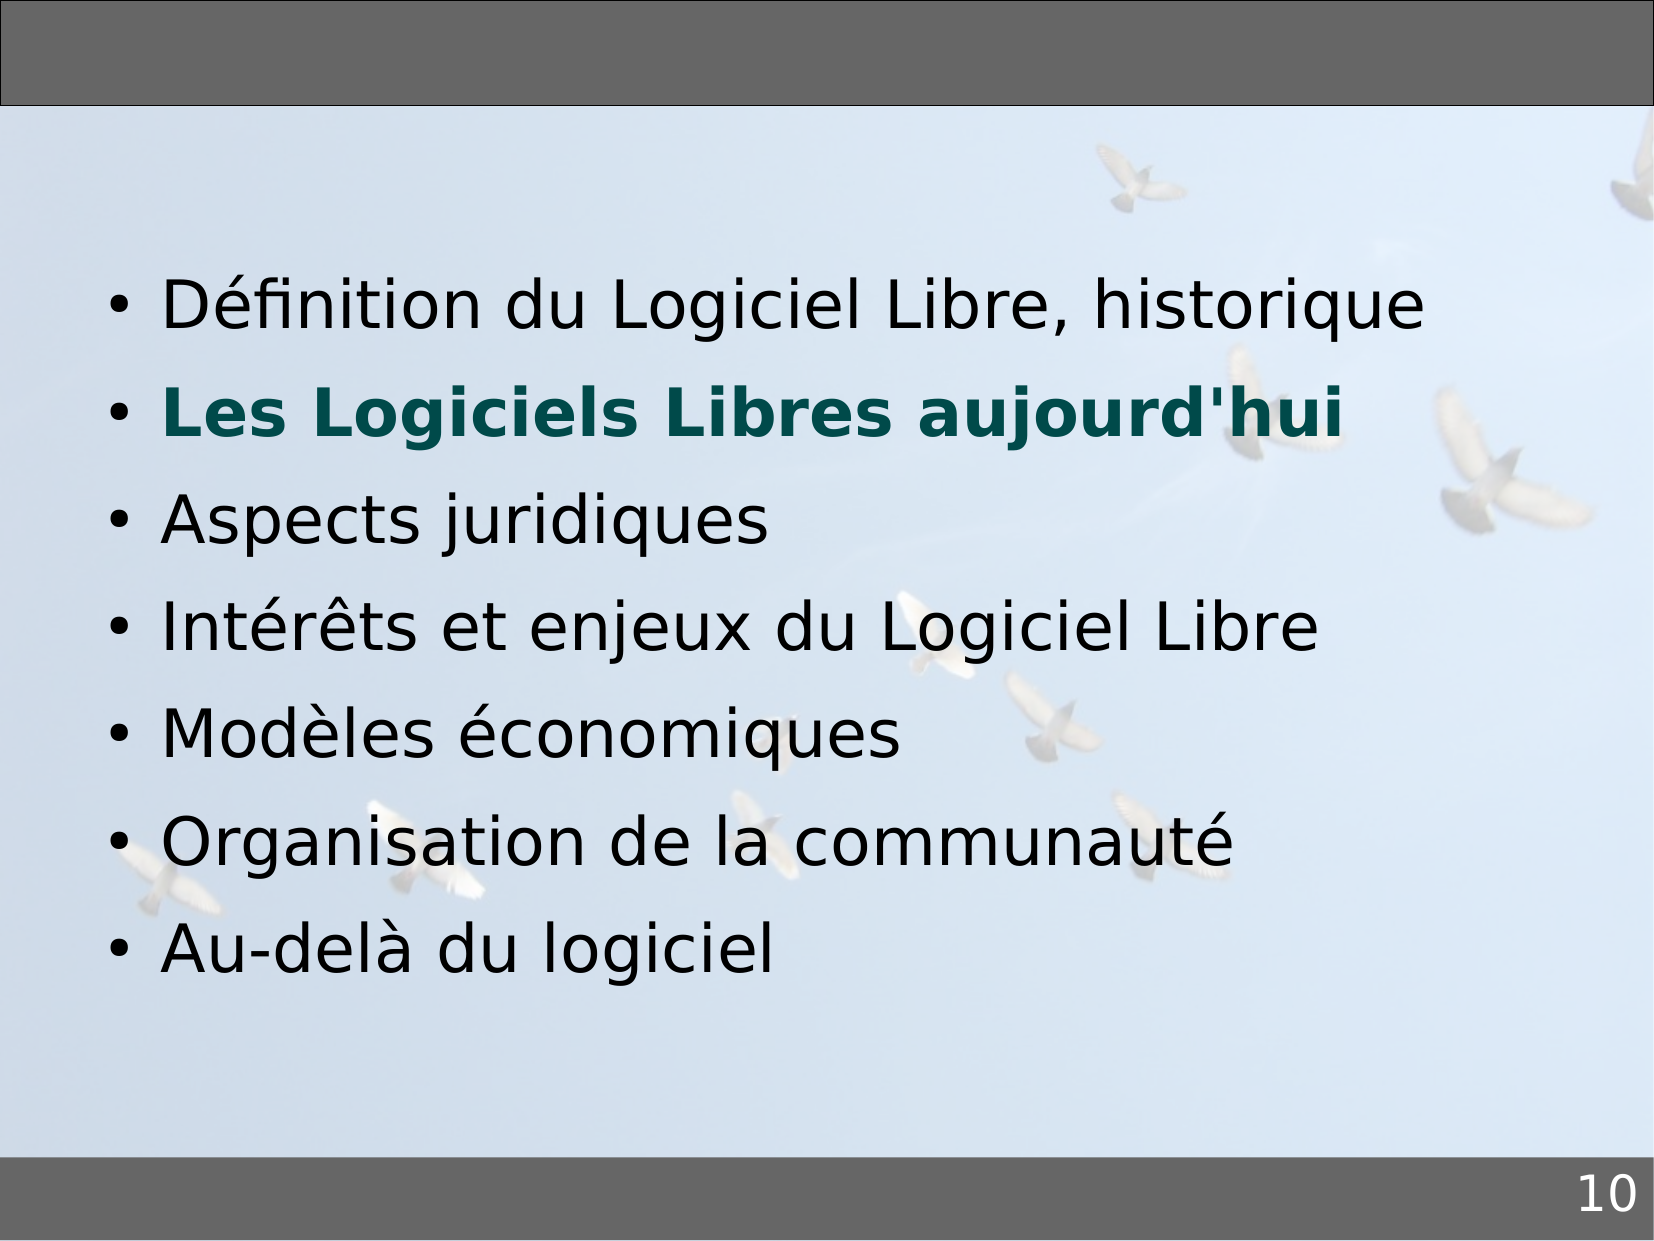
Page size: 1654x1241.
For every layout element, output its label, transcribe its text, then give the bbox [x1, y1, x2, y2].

list Définition du Logiciel Libre, historique Les Logiciels Libres aujourd'hui Aspects juridiques Intérêts et enjeux du Logiciel Libre Modèles économiques Organisation de la communauté Au-delà du logiciel [89, 266, 1578, 989]
